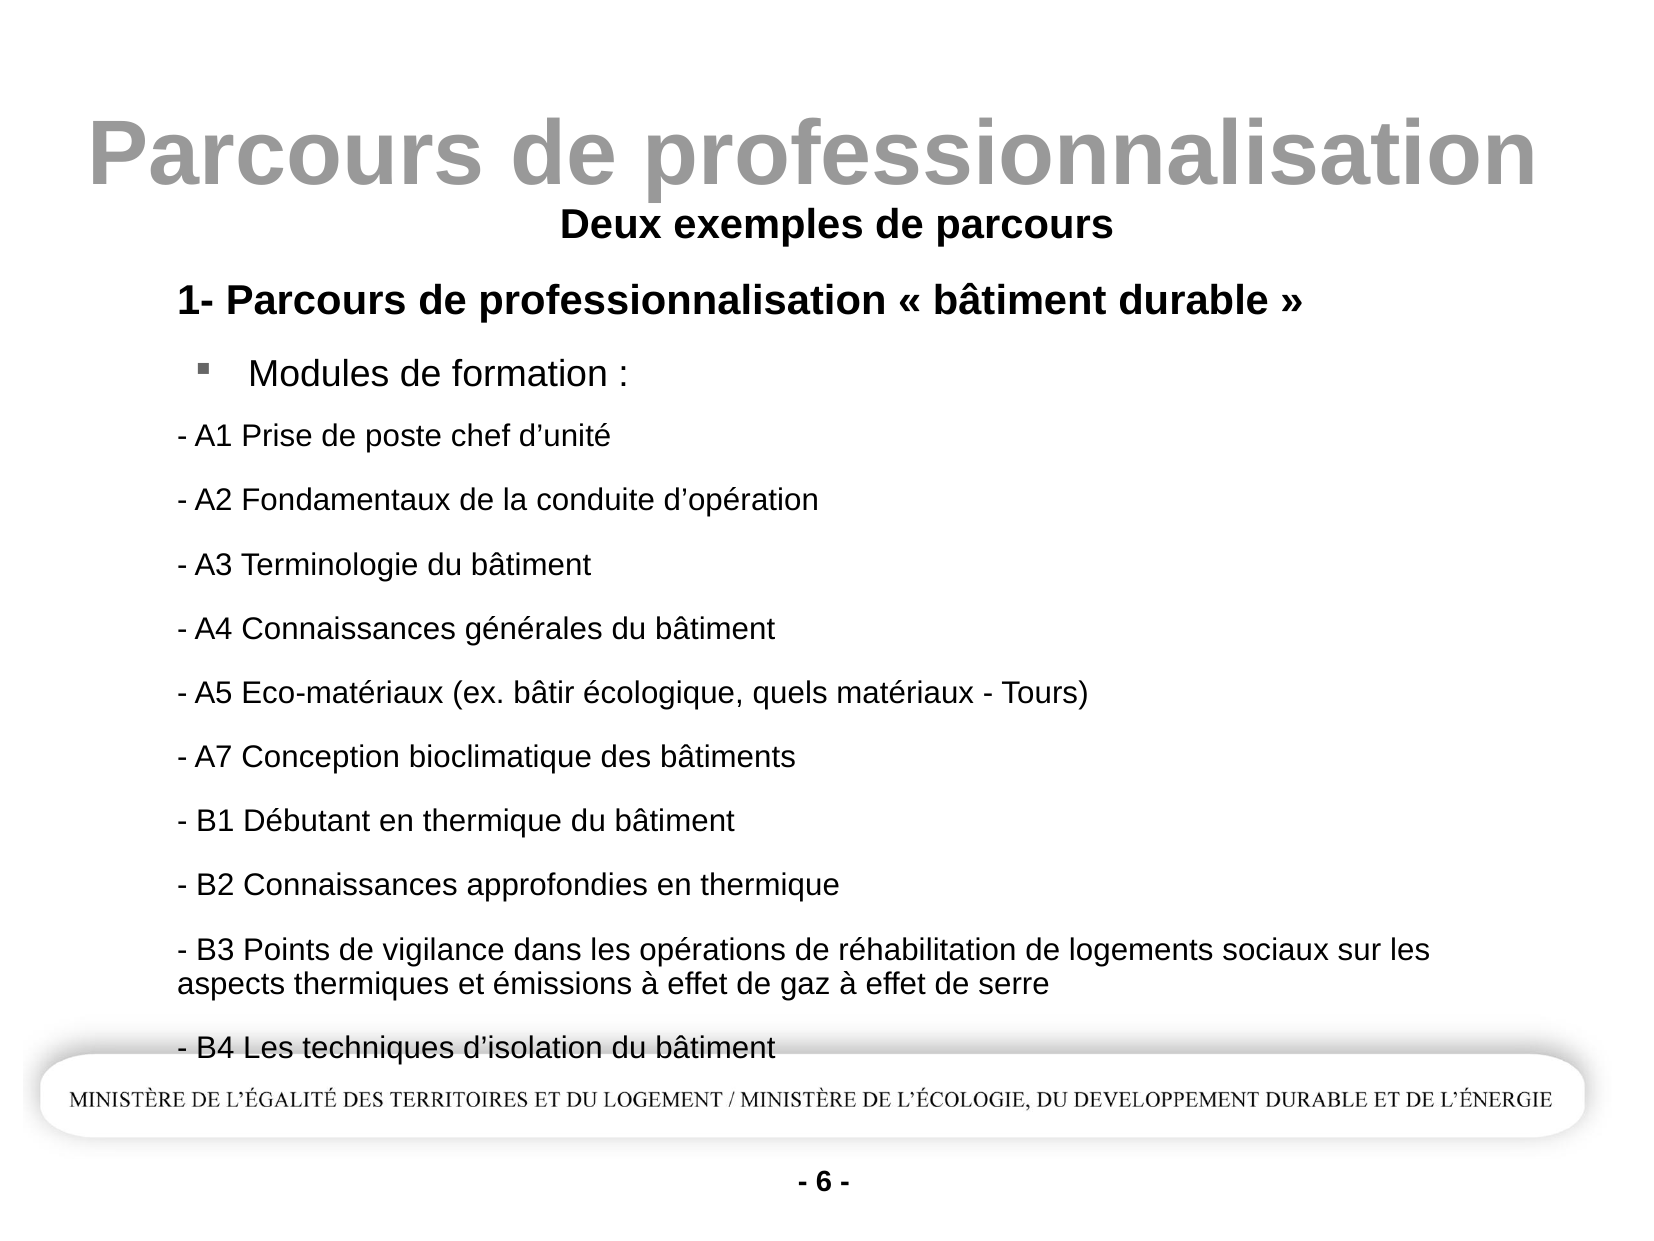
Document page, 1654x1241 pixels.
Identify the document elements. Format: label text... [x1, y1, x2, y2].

list Deux exemples de parcours 1- Parcours de professionnalisation « bâtiment durable » Modules de formation : - A1 Prise de poste chef d’unité - A2 Fondamentaux de la conduite d’opération - A3 Terminologie du bâtiment - A4 Connaissances générales du bâtiment - A5 Eco-matériaux (ex. bâtir écologique, quels matériaux - Tours) - A7 Conception bioclimatique des bâtiments - B1 Débutant en thermique du bâtiment - B2 Connaissances approfondies en thermique - B3 Points de vigilance dans les opérations de réhabilitation de logements sociaux sur les aspects thermiques et émissions à effet de gaz à effet de serre - B4 Les techniques d’isolation du bâtiment [106, 200, 1509, 1090]
title Parcours de professionnalisation [82, 49, 1571, 257]
picture [23, 1014, 1612, 1159]
